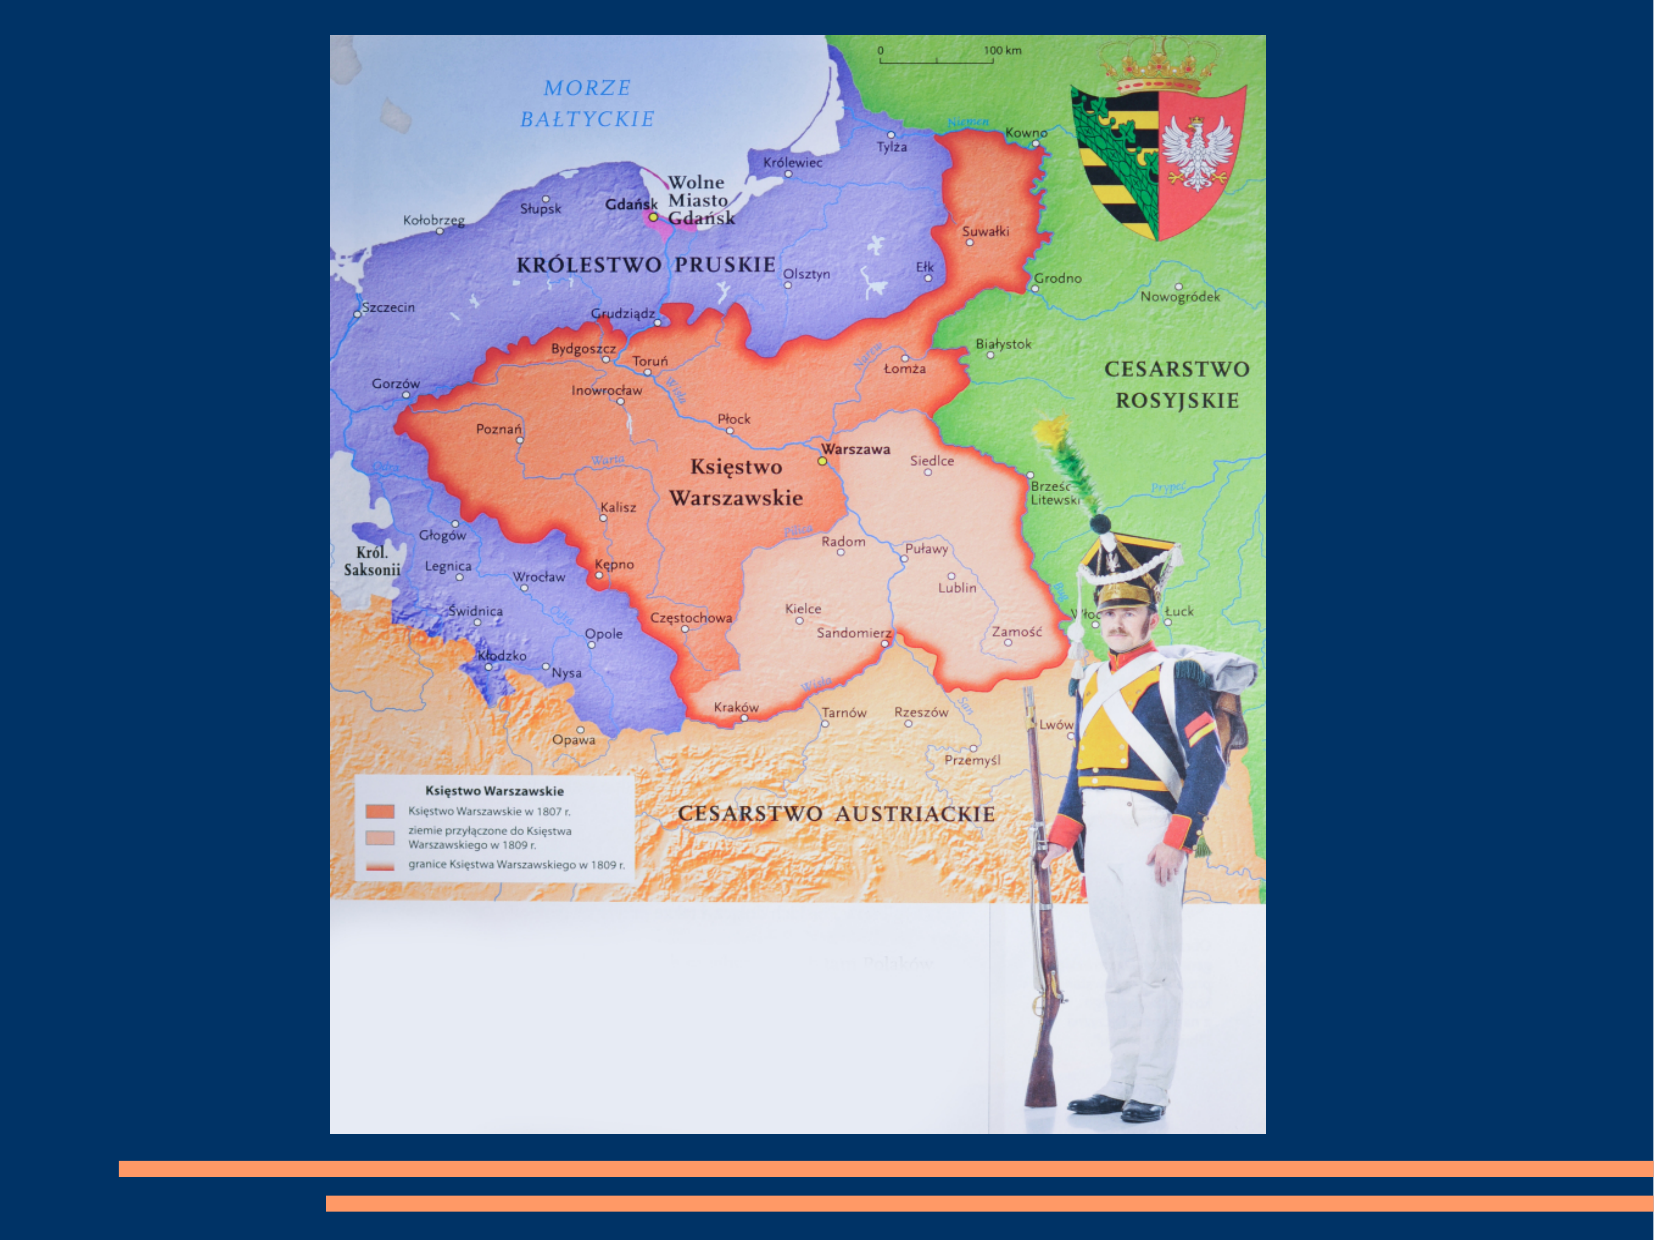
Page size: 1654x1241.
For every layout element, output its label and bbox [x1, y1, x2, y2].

picture [330, 35, 1266, 1134]
